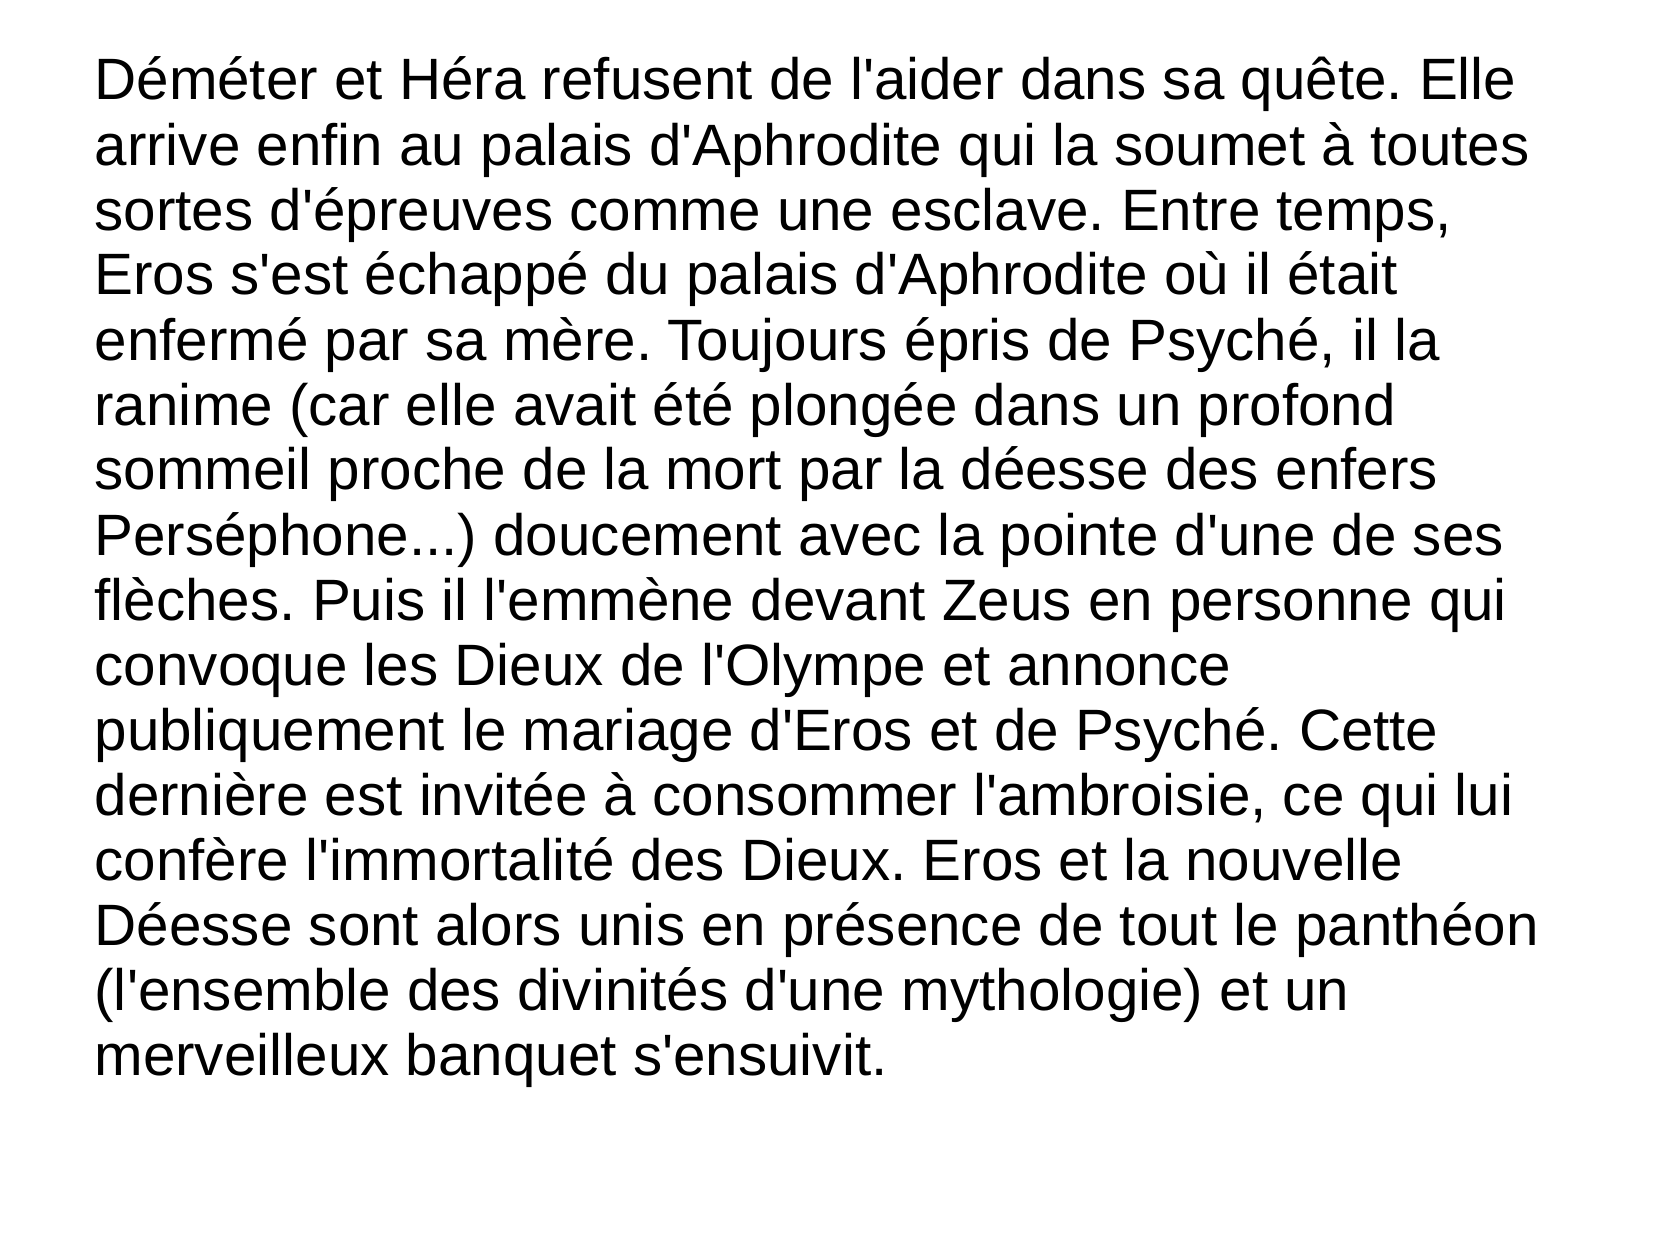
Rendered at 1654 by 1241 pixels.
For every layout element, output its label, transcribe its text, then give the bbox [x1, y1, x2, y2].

list Déméter et Héra refusent de l'aider dans sa quête. Elle arrive enfin au palais d'Aphrodite qui la soumet à toutes sortes d'épreuves comme une esclave. Entre temps, Eros s'est échappé du palais d'Aphrodite où il était enfermé par sa mère. Toujours épris de Psyché, il la ranime (car elle avait été plongée dans un profond sommeil proche de la mort par la déesse des enfers Perséphone...) doucement avec la pointe d'une de ses flèches. Puis il l'emmène devant Zeus en personne qui convoque les Dieux de l'Olympe et annonce publiquement le mariage d'Eros et de Psyché. Cette dernière est invitée à consommer l'ambroisie, ce qui lui confère l'immortalité des Dieux. Eros et la nouvelle Déesse sont alors unis en présence de tout le panthéon (l'ensemble des divinités d'une mythologie) et un merveilleux banquet s'ensuivit. [94, 47, 1583, 1241]
